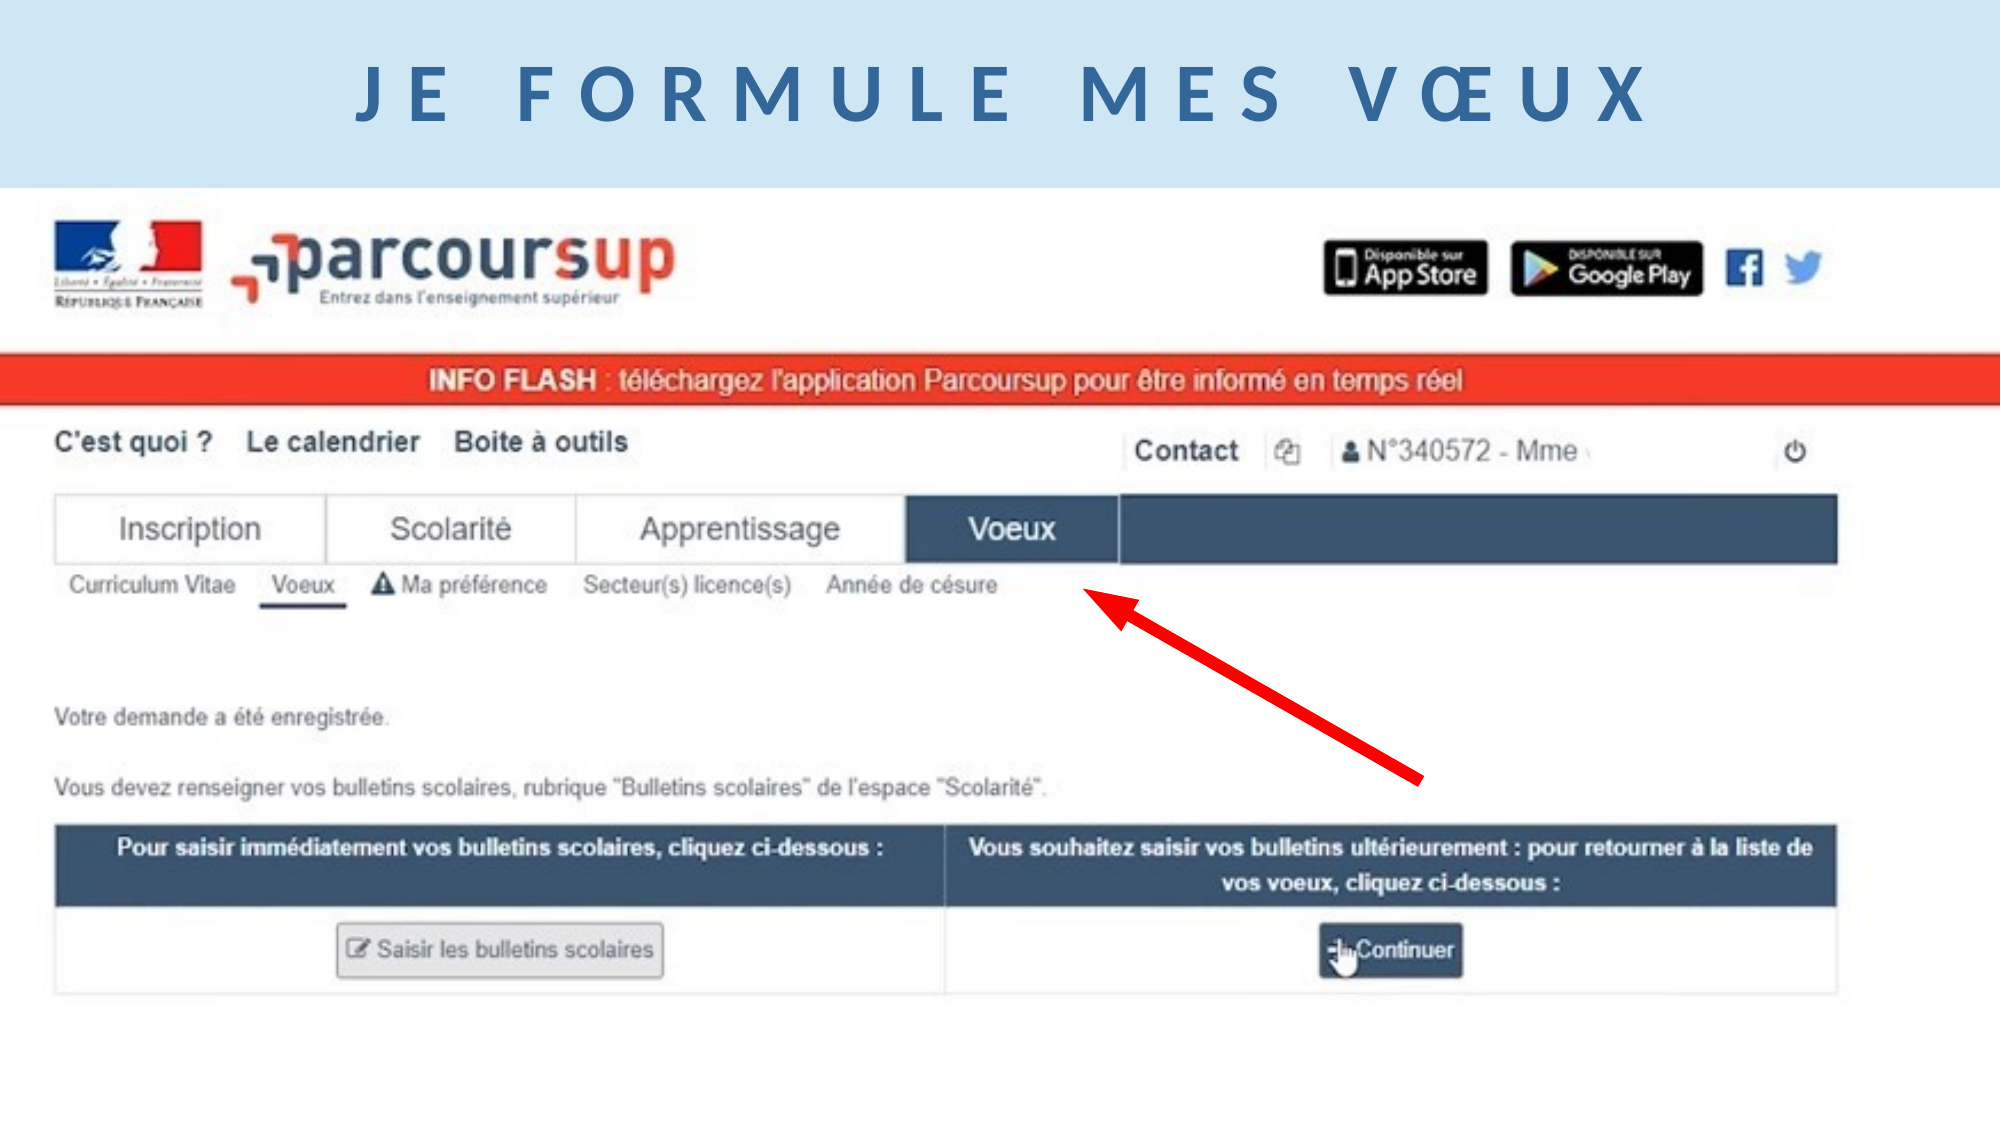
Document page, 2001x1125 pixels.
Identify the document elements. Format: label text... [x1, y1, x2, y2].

picture [0, 188, 2000, 1125]
title JE FORMULE MES VŒUX [0, 0, 2000, 188]
